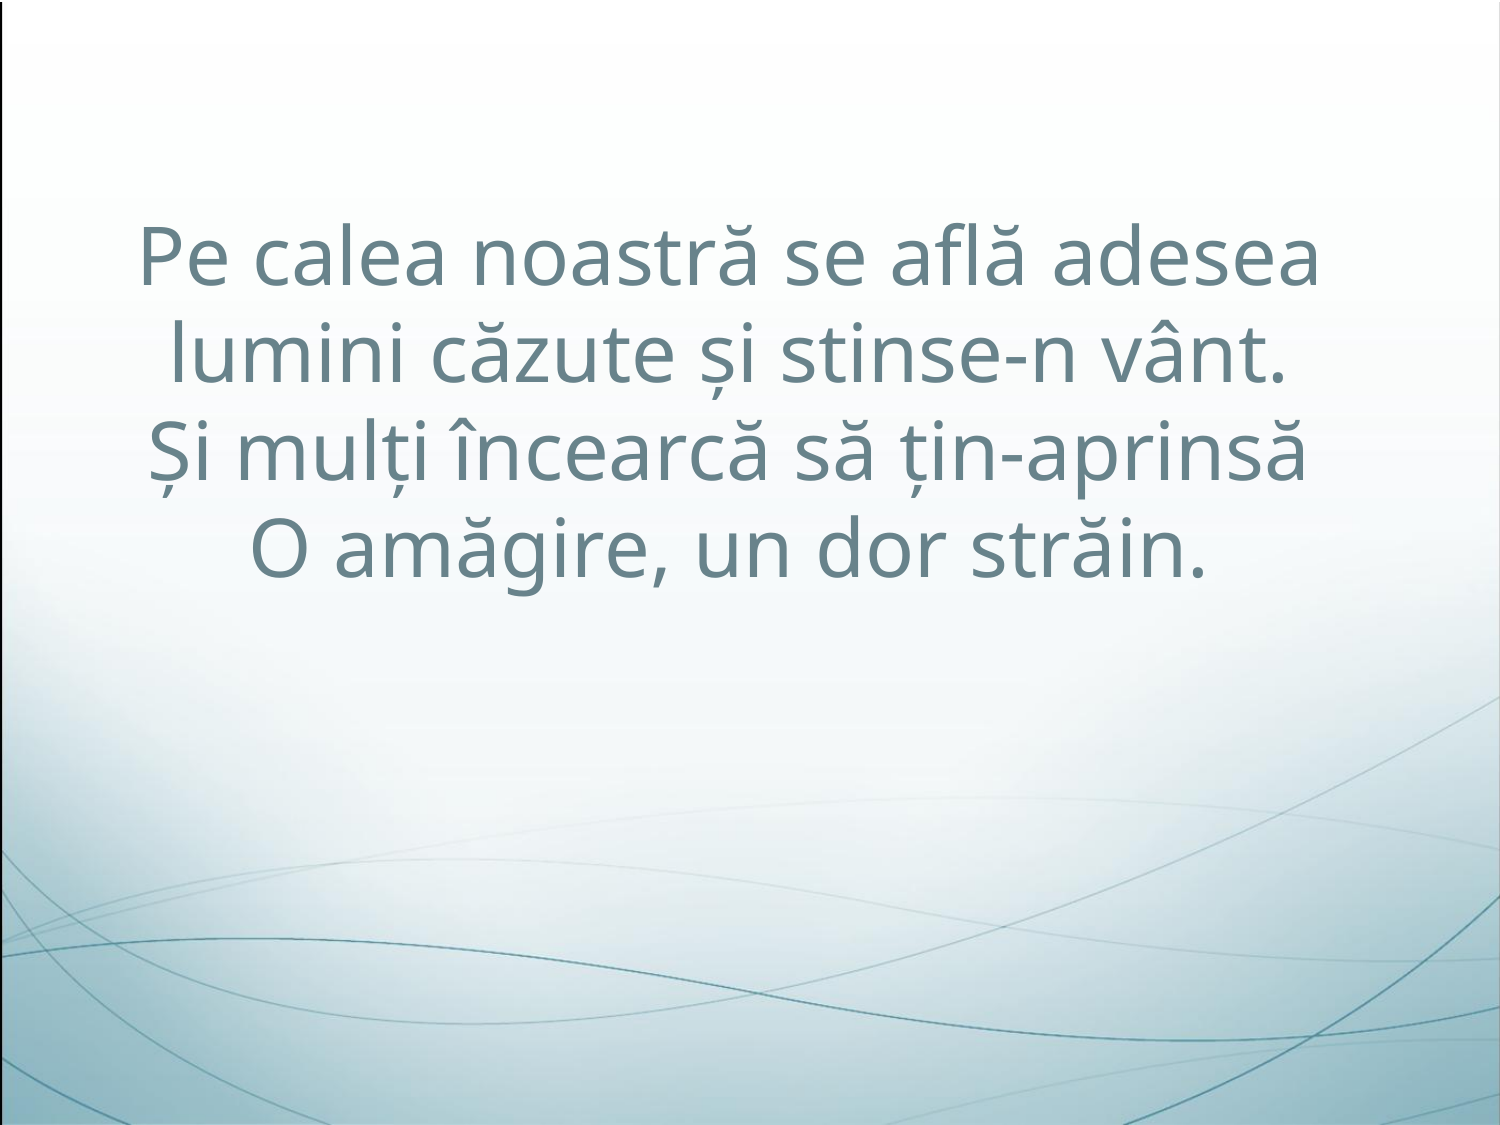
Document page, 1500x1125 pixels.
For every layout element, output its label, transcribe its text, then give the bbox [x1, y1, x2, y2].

picture [0, 2, 1500, 1125]
text_box Pe calea noastră se află adesea lumini căzute şi stinse-n vânt. Şi mulţi încearcă să ţin-aprinsă O amăgire, un dor străin. [0, 196, 1459, 602]
